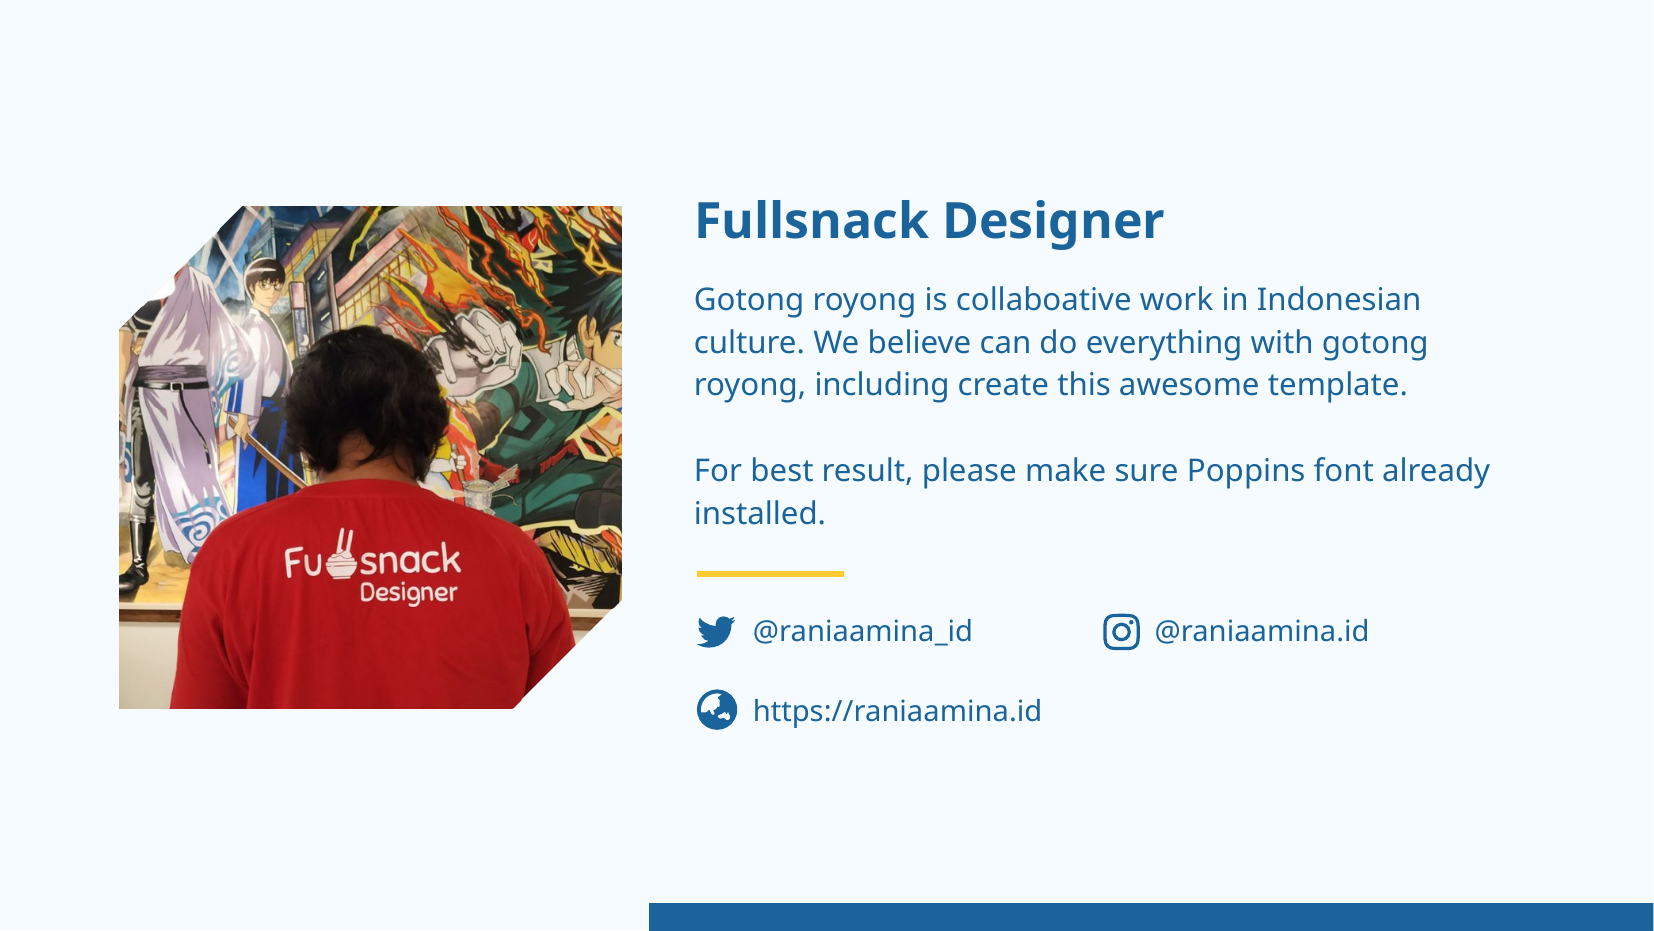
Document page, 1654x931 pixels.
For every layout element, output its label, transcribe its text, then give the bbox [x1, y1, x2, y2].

text_box @raniaamina_id [738, 602, 1034, 662]
text_box https://raniaamina.id [738, 682, 1081, 739]
picture [649, 903, 1654, 931]
picture [1103, 613, 1139, 651]
picture [696, 689, 738, 730]
picture [696, 616, 736, 648]
picture [119, 206, 622, 709]
text_box Gotong royong is collaboative work in Indonesian culture. We believe can do everything with gotong royong, including create this awesome template. For best result, please make sure Poppins font already installed. [679, 269, 1536, 547]
text_box @raniaamina.id [1139, 602, 1436, 662]
text_box Fullsnack Designer [679, 177, 1231, 263]
